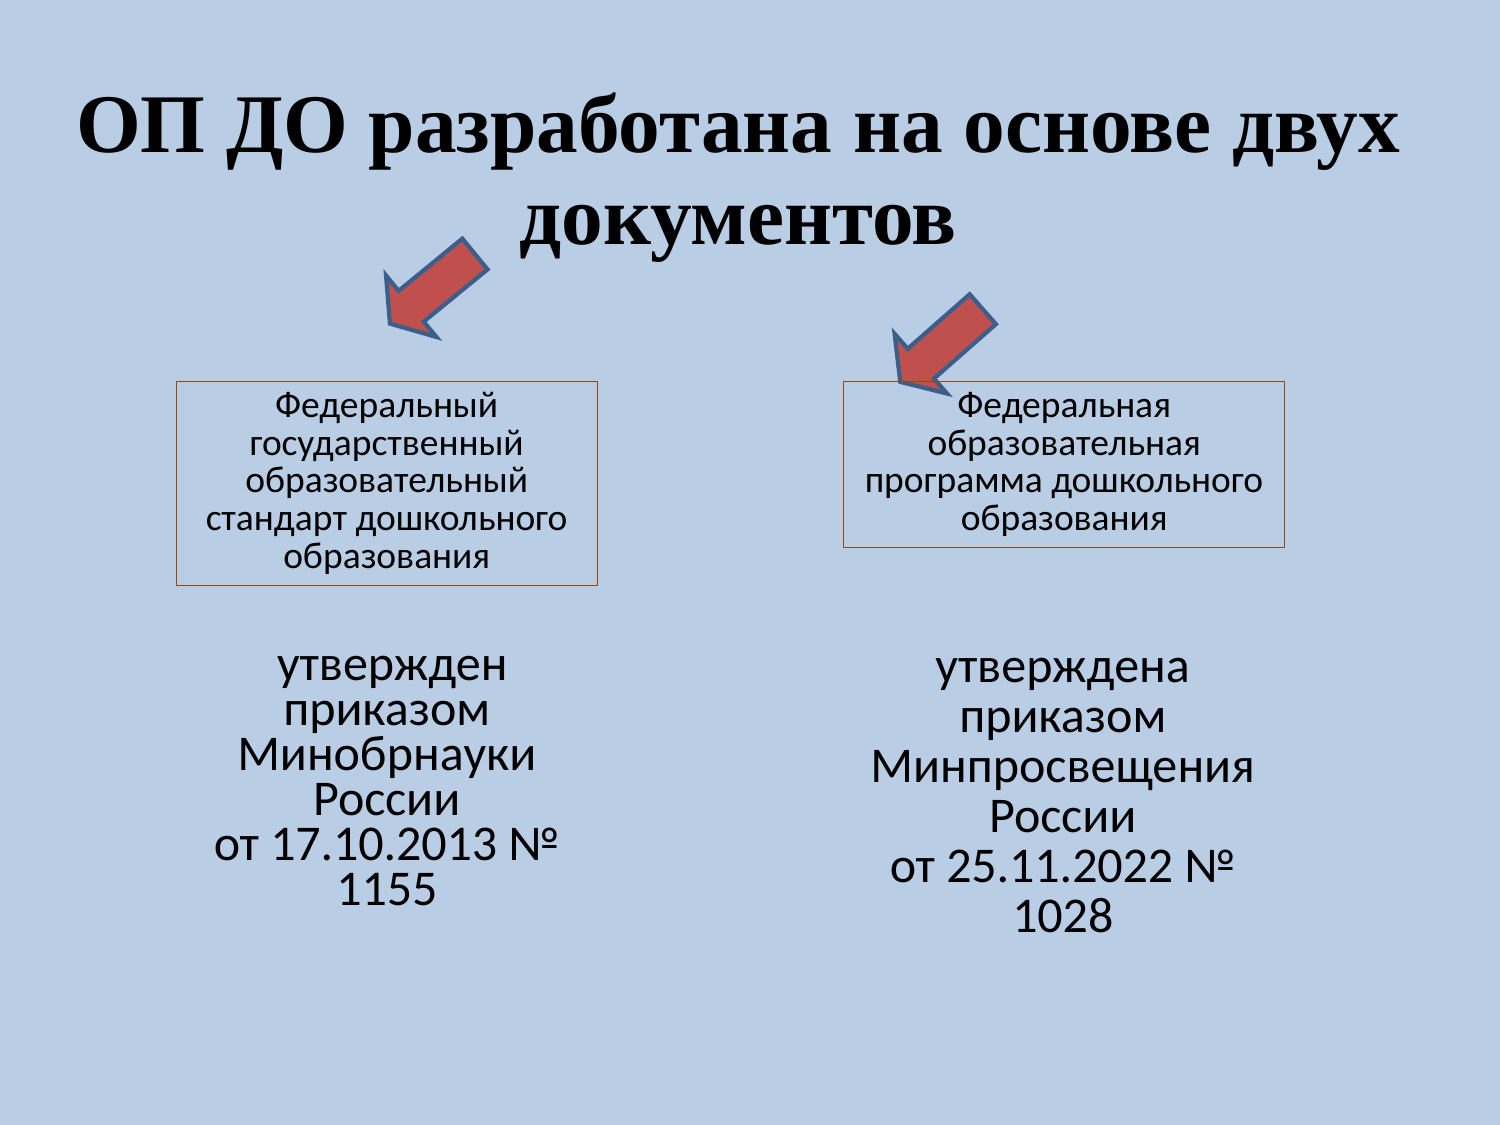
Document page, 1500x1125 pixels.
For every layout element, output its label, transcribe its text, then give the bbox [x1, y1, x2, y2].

text_box ОП ДО разработана на основе двух документов [59, 78, 1417, 263]
text_box [894, 294, 996, 381]
text_box Федеральный государственный образовательный стандарт дошкольного образования [176, 381, 598, 586]
text_box утверждена приказом Минпросвещения России от 25.11.2022 № 1028 [843, 637, 1282, 953]
text_box Федеральная образовательная программа дошкольного образования [843, 381, 1285, 548]
text_box утвержден приказом Минобрнауки России от 17.10.2013 № 1155 [176, 637, 598, 923]
text_box [386, 238, 488, 337]
